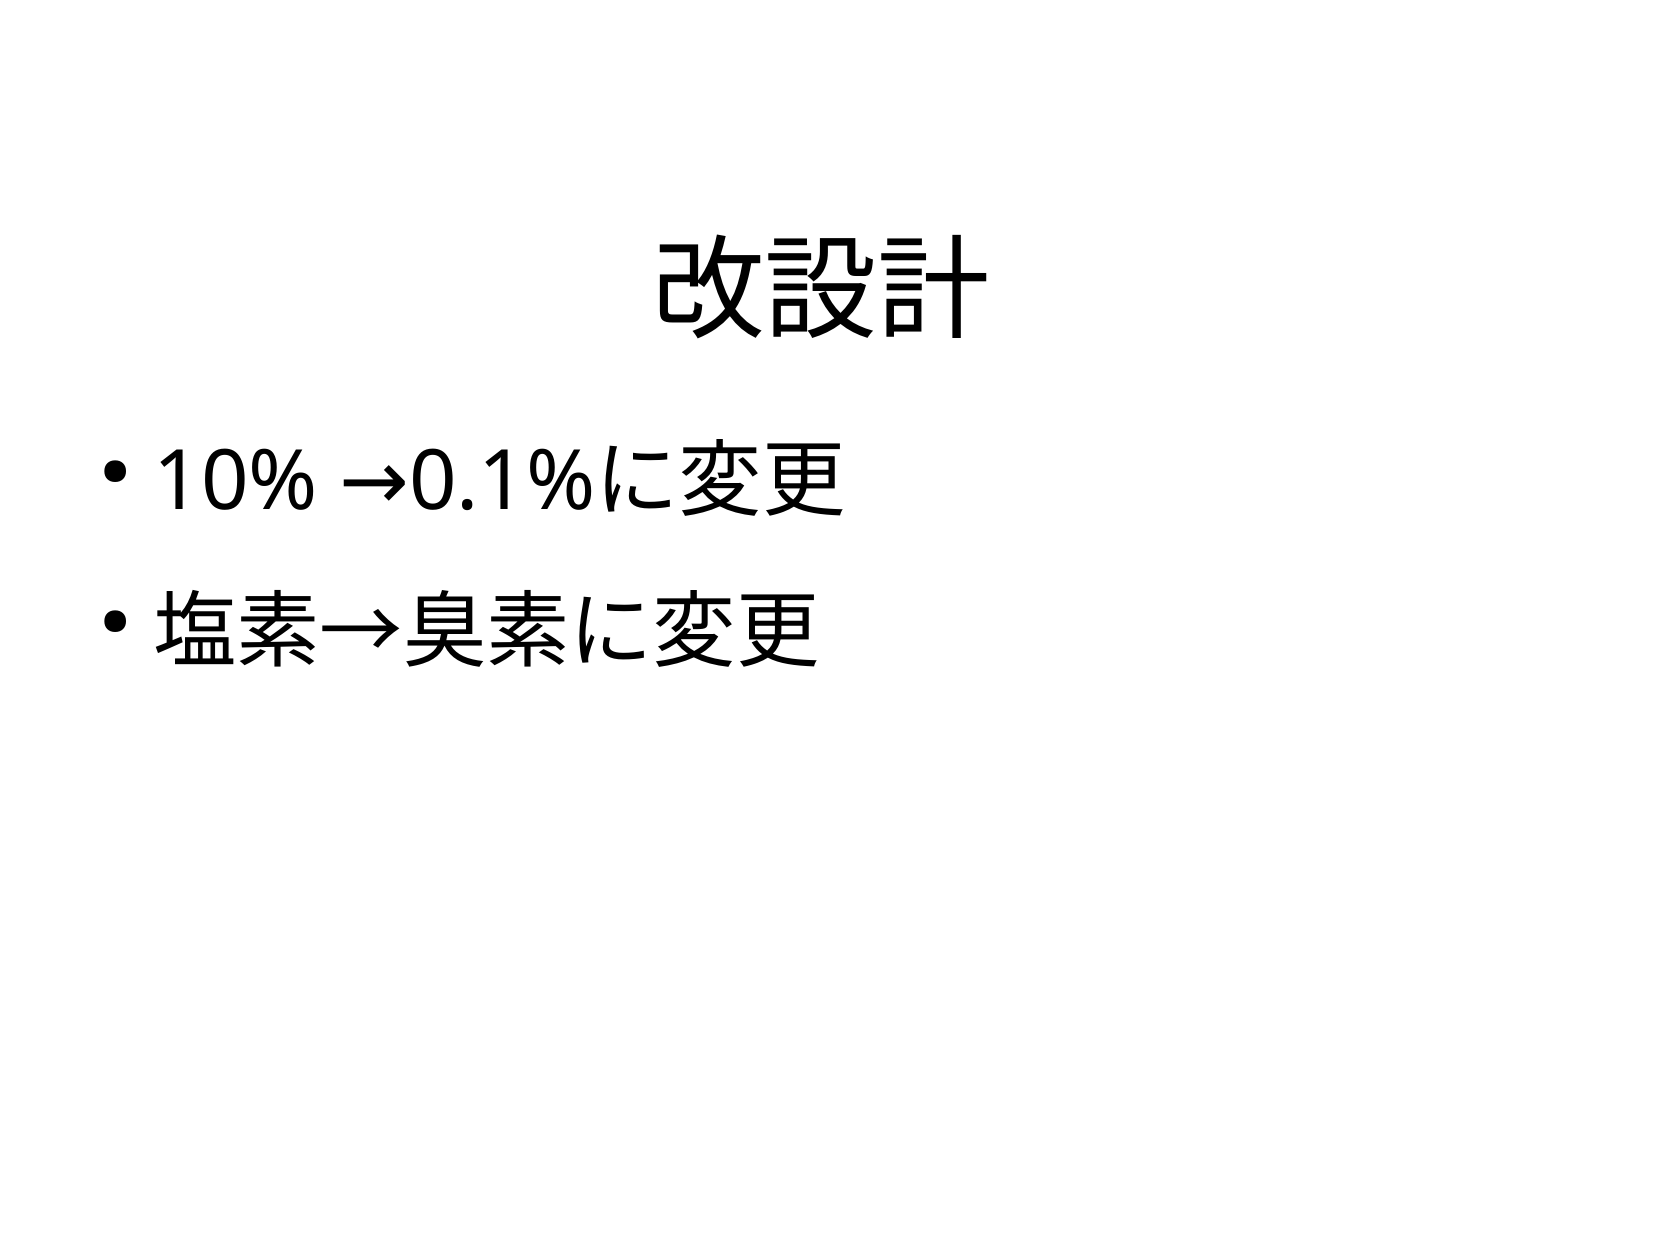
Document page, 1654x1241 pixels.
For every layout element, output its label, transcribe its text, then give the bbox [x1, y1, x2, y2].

title 改設計 [76, 176, 1565, 384]
list 10% →0.1%に変更 塩素→臭素に変更 [82, 413, 1571, 1109]
